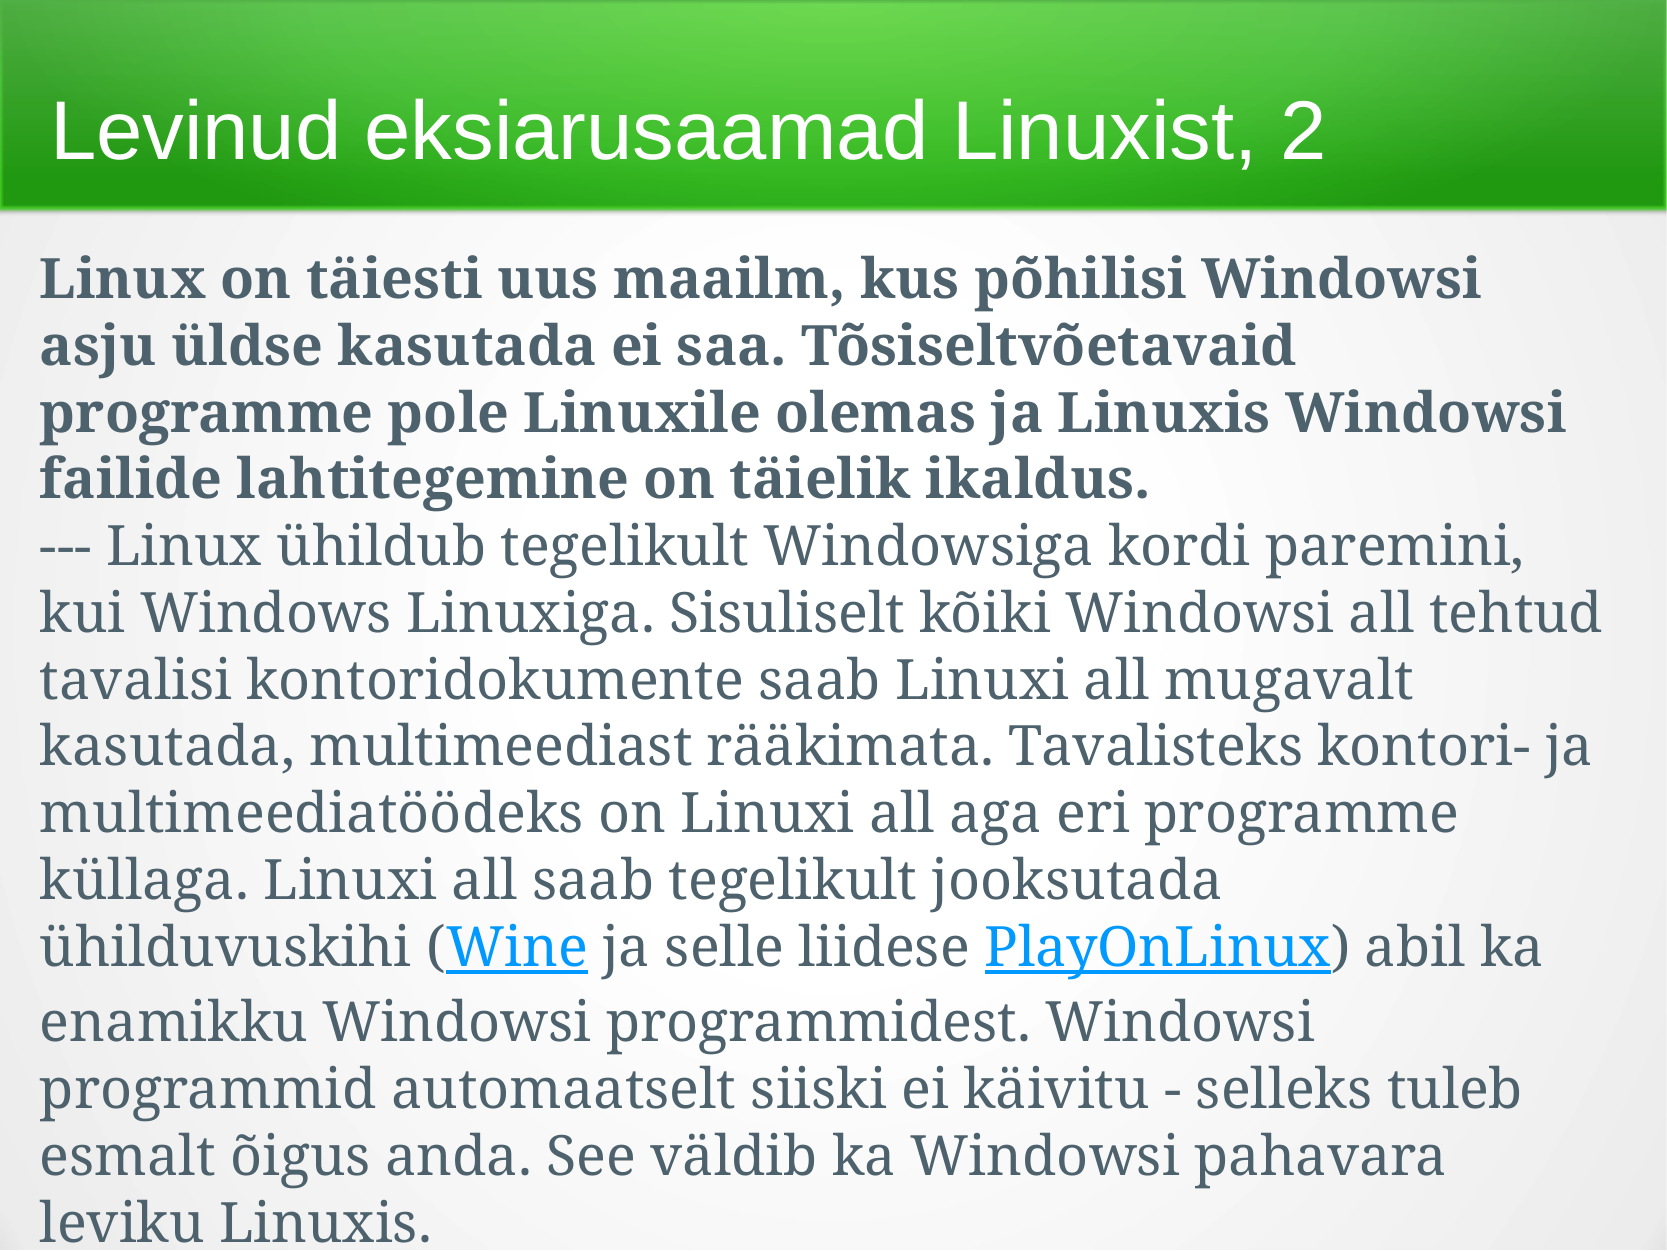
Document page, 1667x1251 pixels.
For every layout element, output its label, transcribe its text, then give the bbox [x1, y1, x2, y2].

picture [0, 0, 1667, 1250]
title Levinud eksiarusaamad Linuxist, 2 [50, 84, 1630, 178]
list Linux on täiesti uus maailm, kus põhilisi Windowsi asju üldse kasutada ei saa. Tõsiseltvõetavaid programme pole Linuxile olemas ja Linuxis Windowsi failide lahtitegemine on täielik ikaldus. --- Linux ühildub tegelikult Windowsiga kordi paremini, kui Windows Linuxiga. Sisuliselt kõiki Windowsi all tehtud tavalisi kontoridokumente saab Linuxi all mugavalt kasutada, multimeediast rääkimata. Tavalisteks kontori- ja multimeediatöödeks on Linuxi all aga eri programme küllaga. Linuxi all saab tegelikult jooksutada ühilduvuskihi (Wine ja selle liidese PlayOnLinux) abil ka enamikku Windowsi programmidest. Windowsi programmid automaatselt siiski ei käivitu - selleks tuleb esmalt õigus anda. See väldib ka Windowsi pahavara leviku Linuxis. [33, 236, 1616, 1199]
